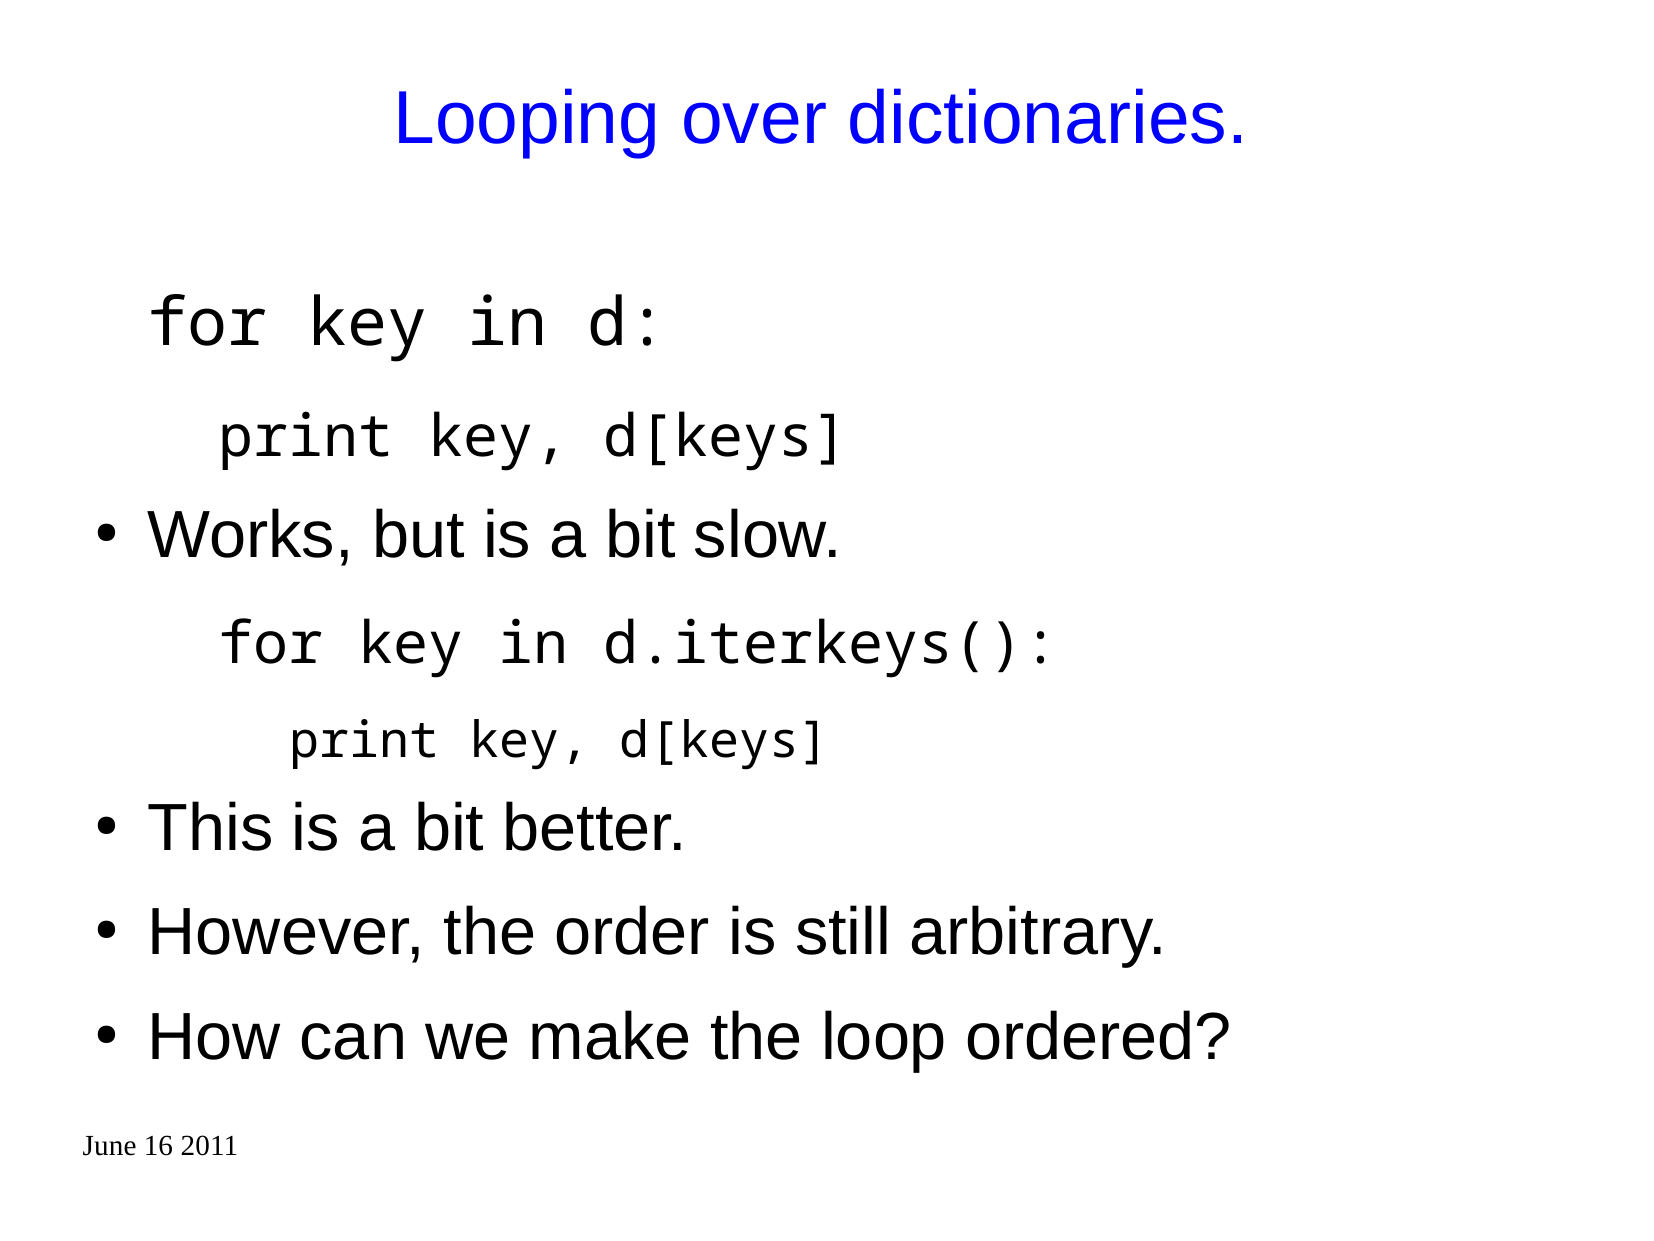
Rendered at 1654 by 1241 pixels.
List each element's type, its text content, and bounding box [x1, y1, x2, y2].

list for key in d: print key, d[keys] Works, but is a bit slow. for key in d.iterkeys(): print key, d[keys] This is a bit better. However, the order is still arbitrary. How can we make the loop ordered? [76, 274, 1565, 1093]
title Looping over dictionaries. [76, 58, 1565, 178]
